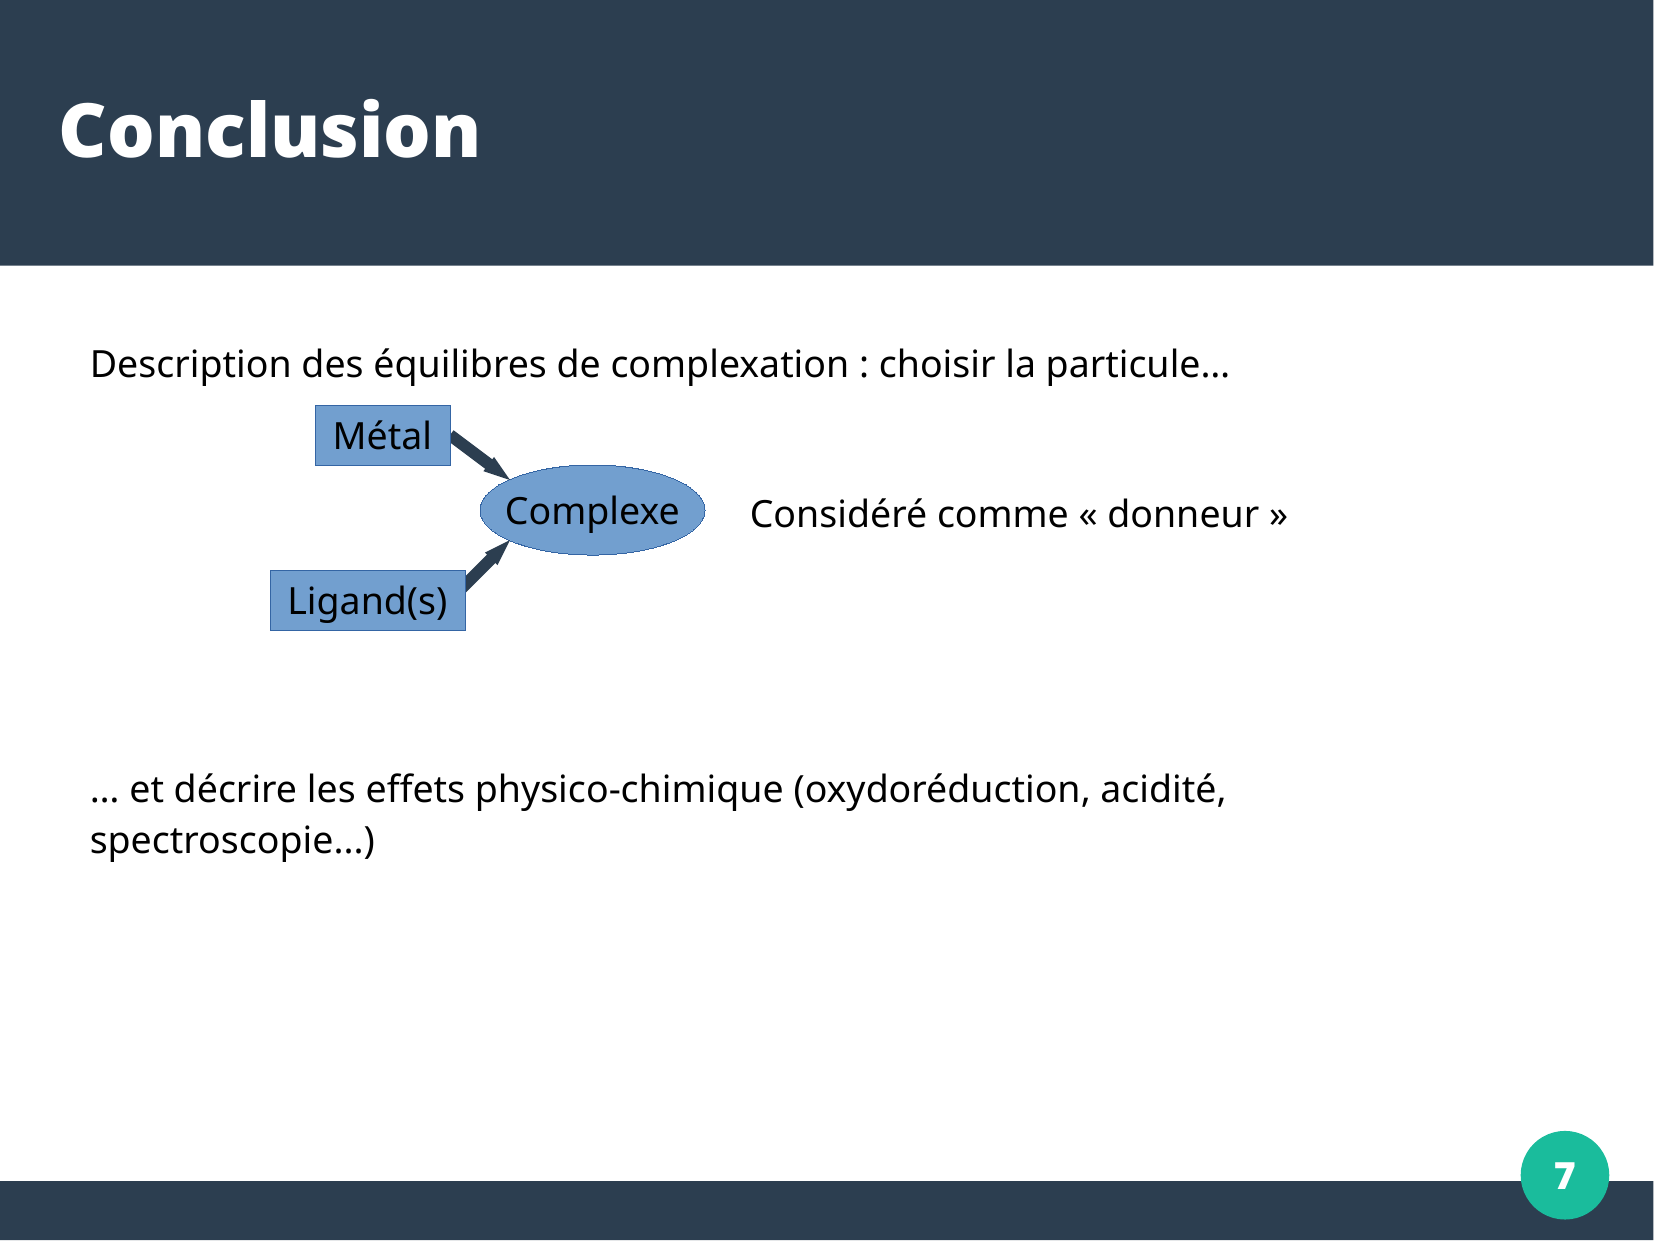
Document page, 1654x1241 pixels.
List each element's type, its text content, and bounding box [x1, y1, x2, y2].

text_box Complexe [480, 465, 706, 556]
text_box … et décrire les effets physico-chimique (oxydoréduction, acidité, spectroscopie...) [75, 755, 1441, 858]
text_box Métal [315, 405, 451, 466]
text_box Description des équilibres de complexation : choisir la particule… [75, 330, 1441, 389]
text_box Ligand(s) [270, 570, 466, 631]
text_box Considéré comme « donneur » [735, 480, 1471, 626]
title Conclusion [59, 49, 1595, 207]
